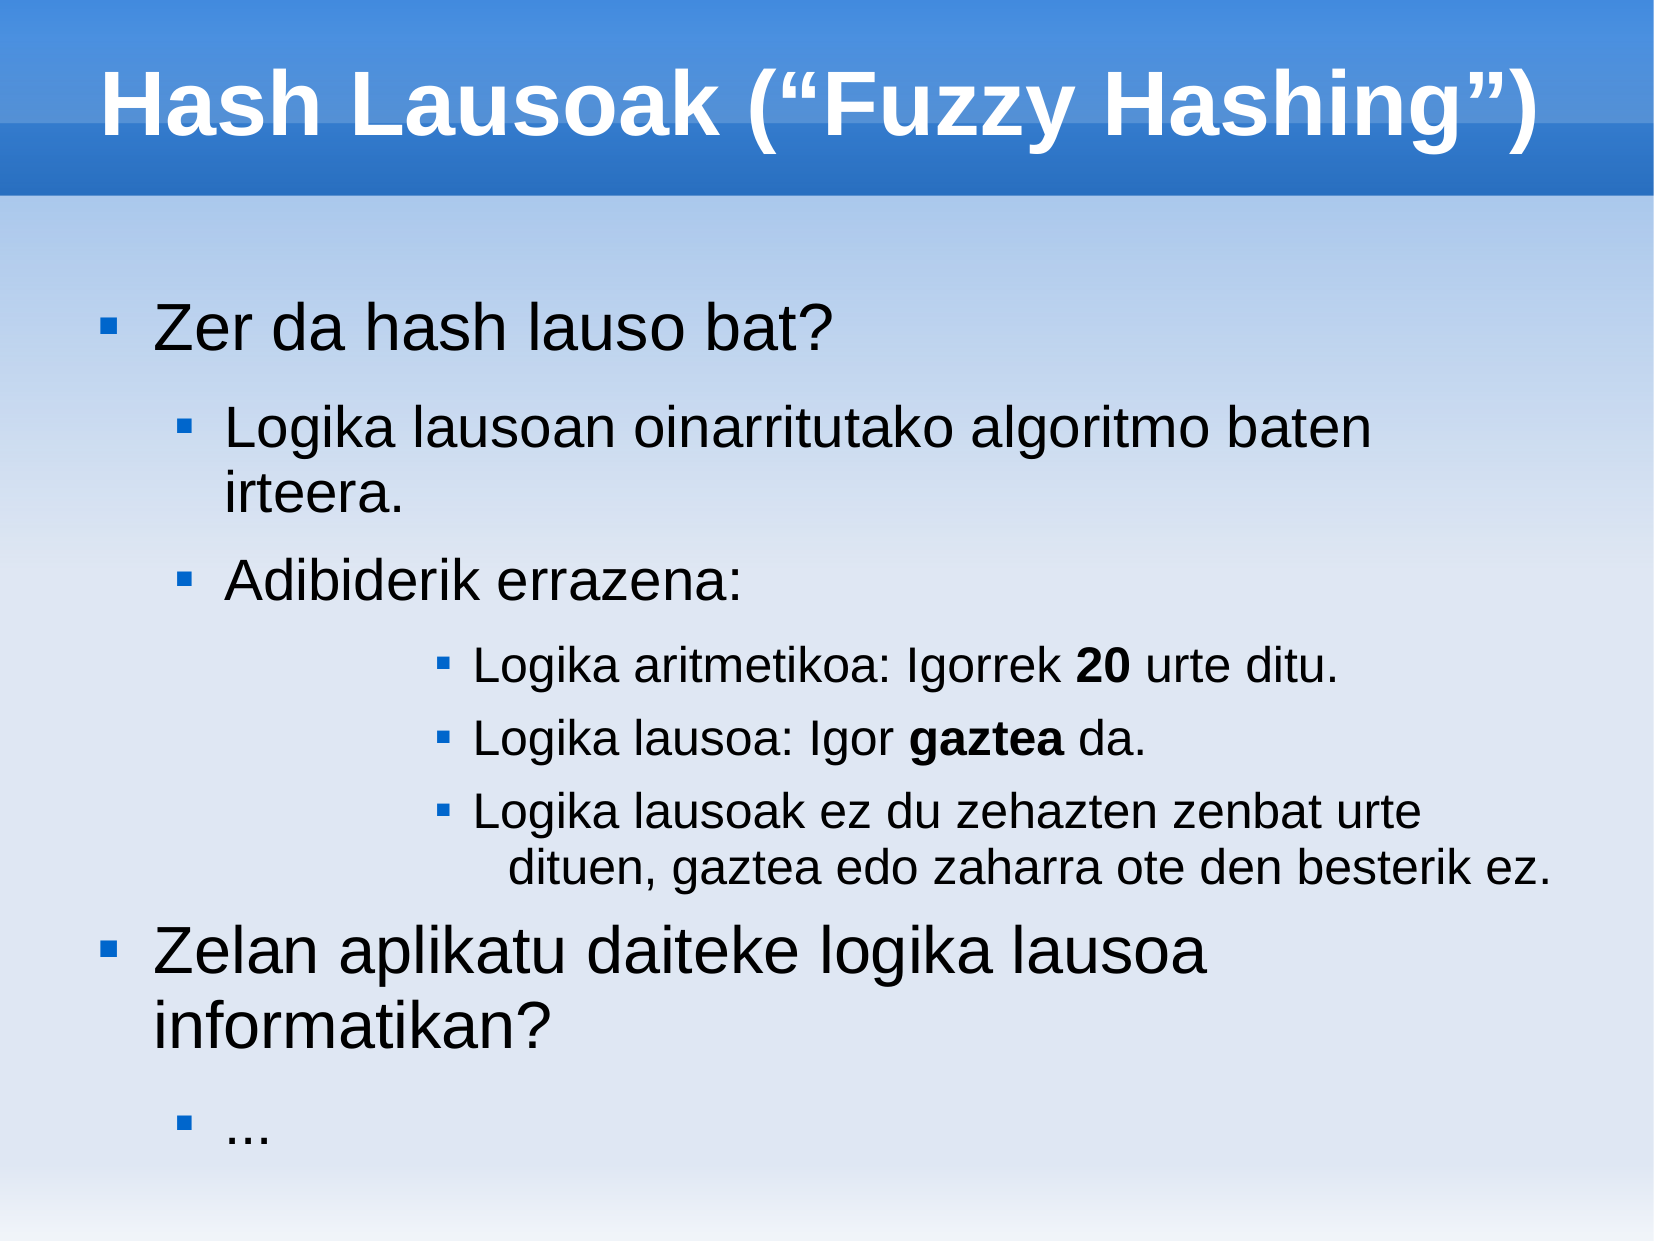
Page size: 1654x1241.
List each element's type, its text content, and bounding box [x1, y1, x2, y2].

picture [0, 0, 1654, 1241]
title Hash Lausoak (“Fuzzy Hashing”) [76, 0, 1565, 208]
list Zer da hash lauso bat? Logika lausoan oinarritutako algoritmo baten irteera. Adibiderik errazena: Logika aritmetikoa: Igorrek 20 urte ditu. Logika lausoa: Igor gaztea da. Logika lausoak ez du zehazten zenbat urte dituen, gaztea edo zaharra ote den besterik ez. Zelan aplikatu daiteke logika lausoa informatikan? ... [82, 290, 1571, 1158]
